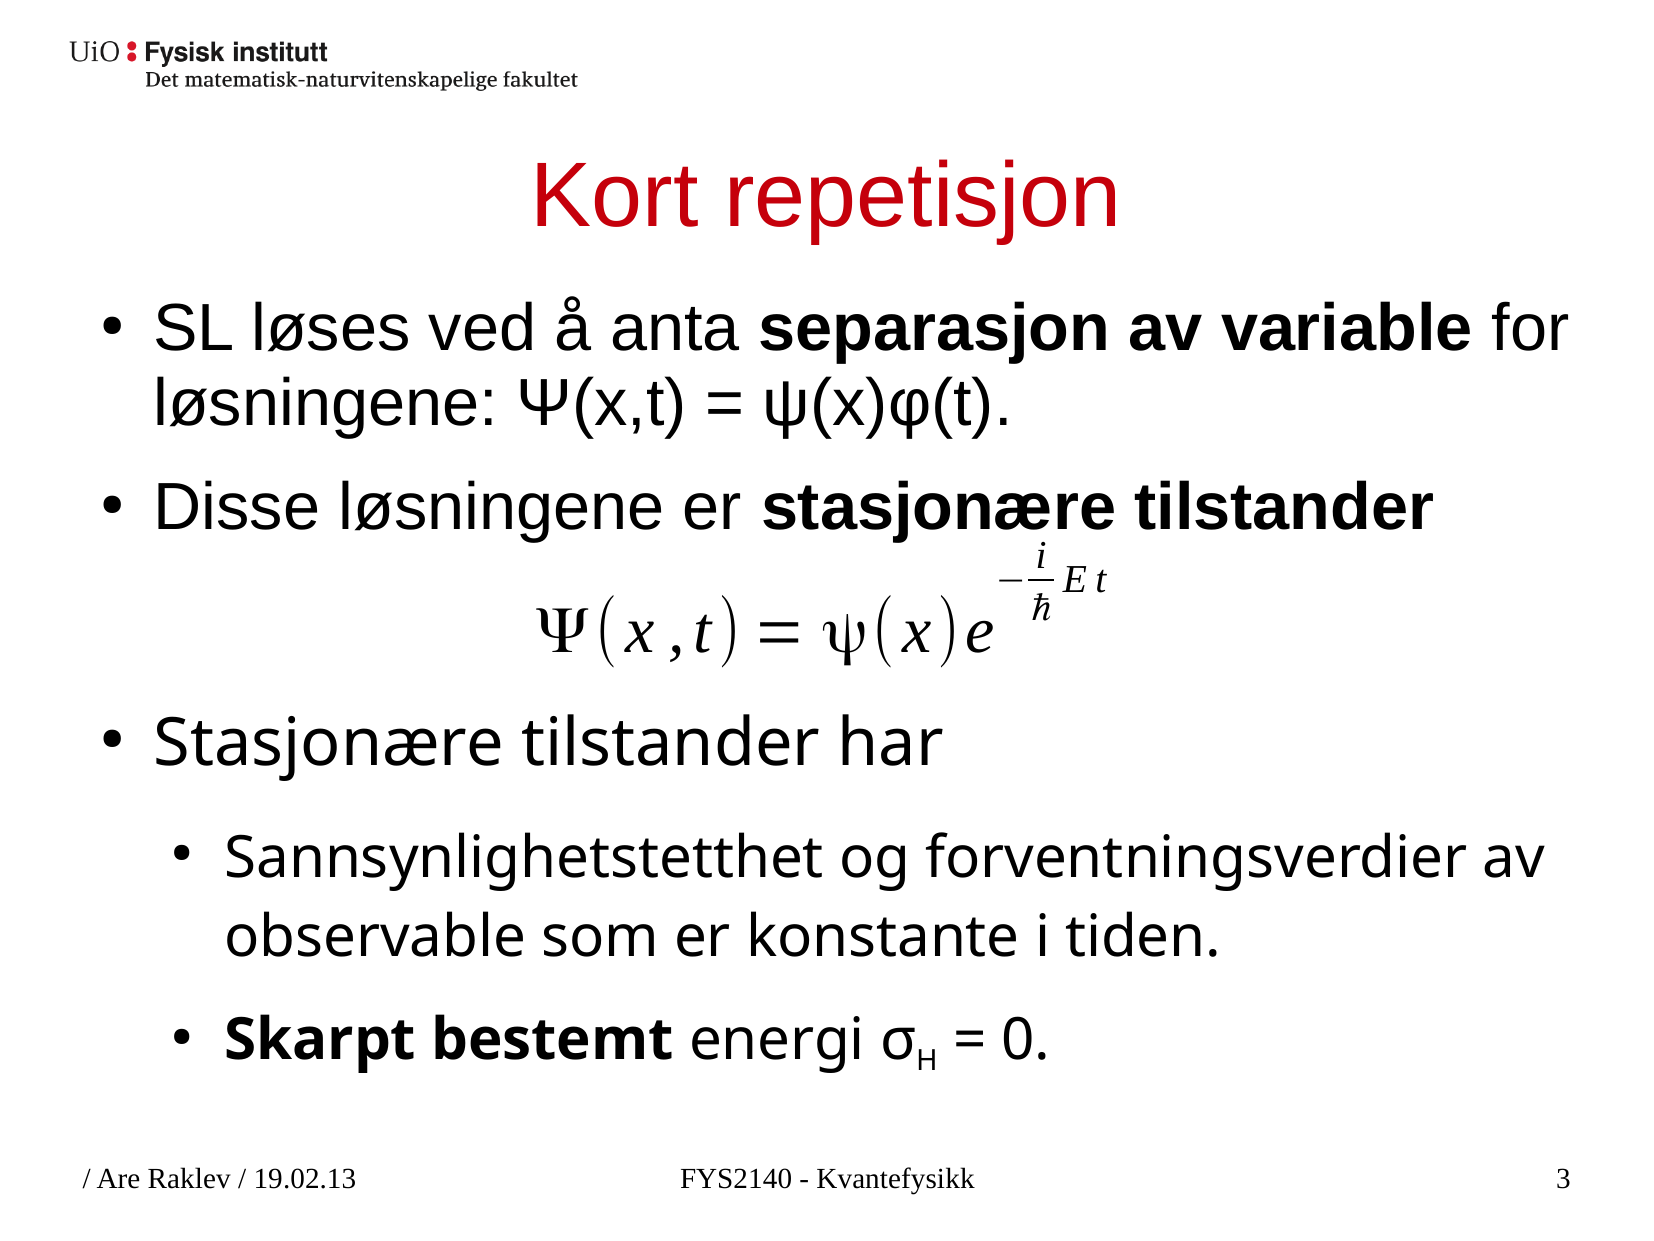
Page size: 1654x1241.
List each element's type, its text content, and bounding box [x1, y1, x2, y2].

picture [68, 37, 581, 93]
title Kort repetisjon [82, 90, 1571, 290]
list SL løses ved å anta separasjon av variable for løsningene: Ψ(x,t) = ψ(x)φ(t). Disse løsningene er stasjonære tilstander Stasjonære tilstander har Sannsynlighetstetthet og forventningsverdier av observable som er konstante i tiden. Skarpt bestemt energi σH = 0. [82, 290, 1576, 1094]
chart [527, 533, 1115, 672]
